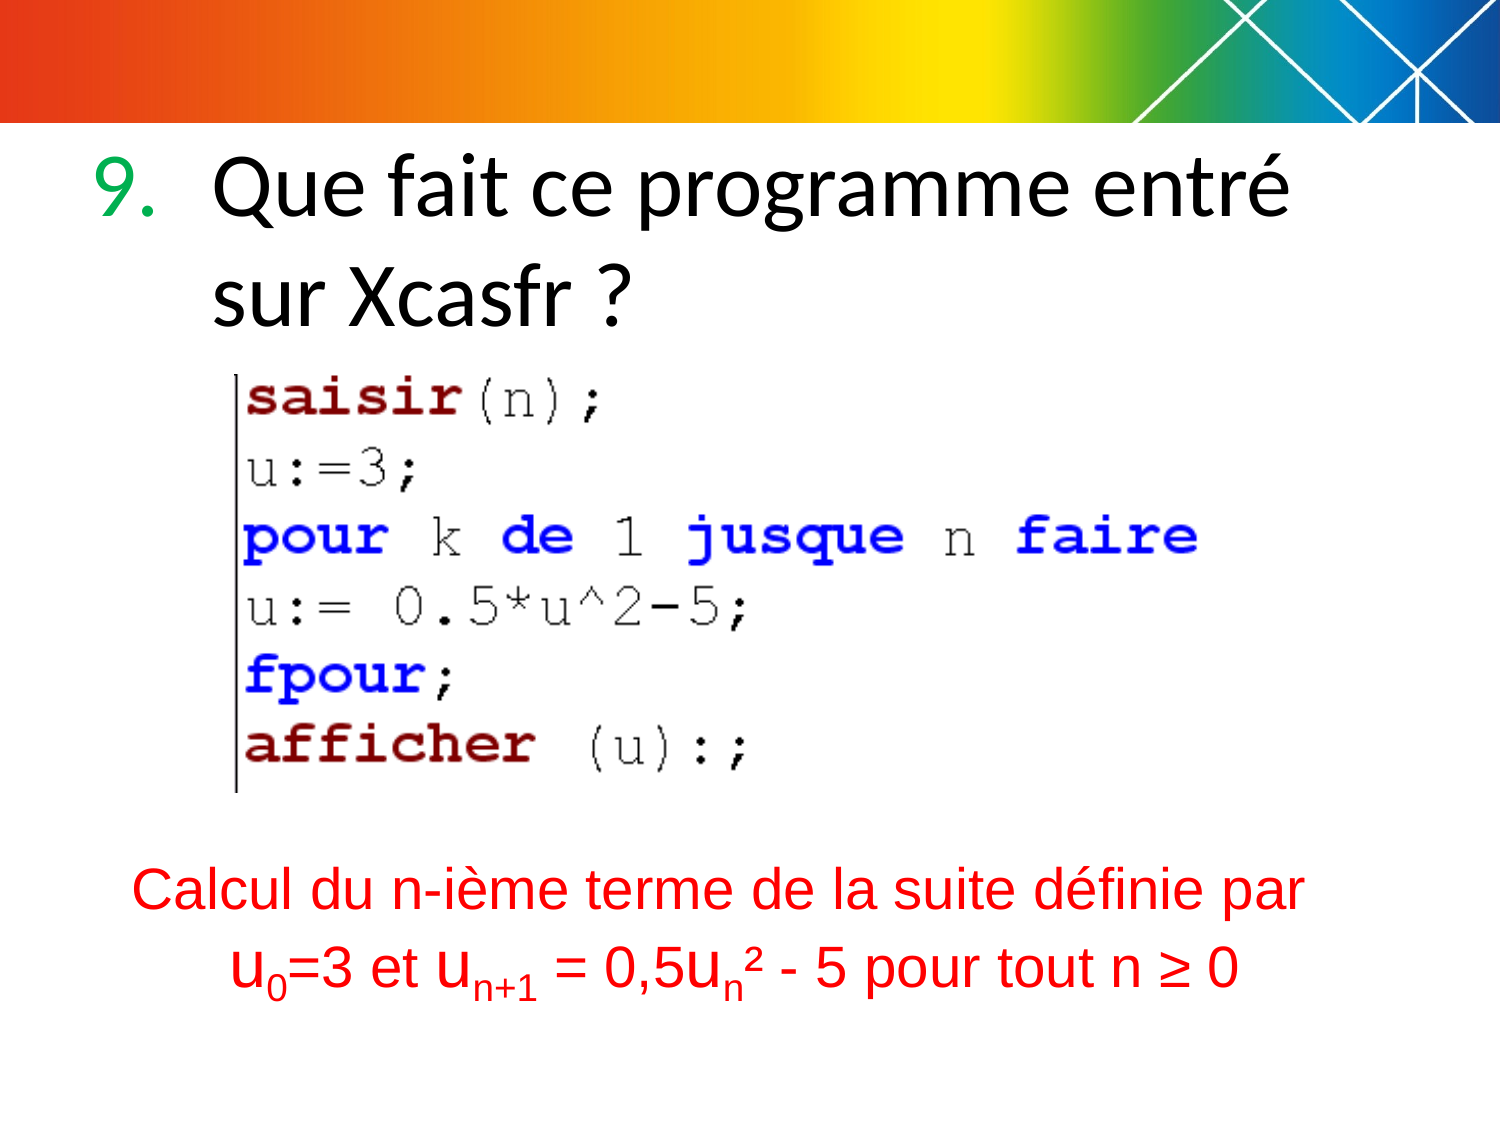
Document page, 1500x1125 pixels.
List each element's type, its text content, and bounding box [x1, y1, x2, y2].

title Que fait ce programme entré sur Xcasfr ? [75, 164, 1425, 305]
picture [234, 374, 1240, 793]
picture [0, 0, 1358, 123]
text_box Calcul du n-ième terme de la suite définie par u0=3 et un+1 = 0,5un² - 5 pour tout n ≥ 0 [117, 843, 1453, 1017]
picture [1340, 0, 1500, 123]
